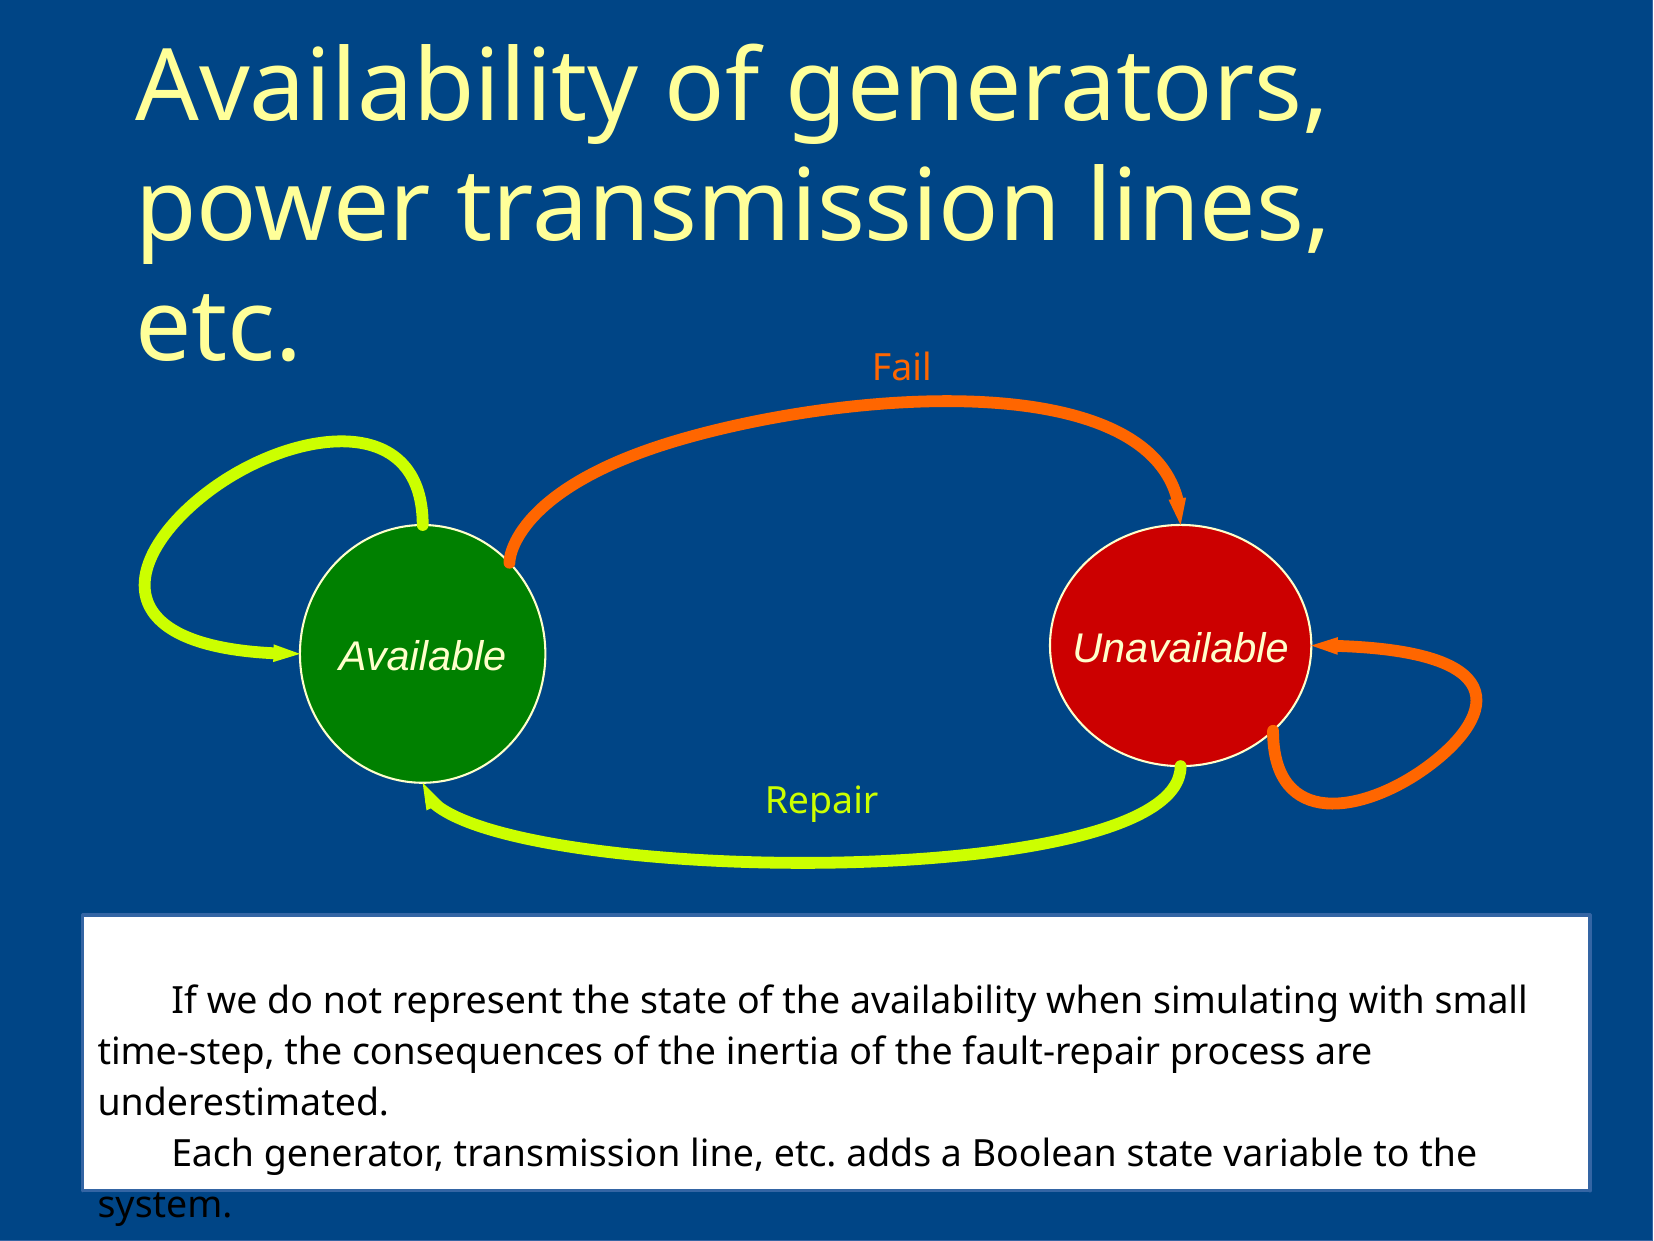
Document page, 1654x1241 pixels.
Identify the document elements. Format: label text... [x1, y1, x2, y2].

text_box Available [299, 525, 546, 783]
text_box Unavailable [1050, 524, 1312, 766]
text_box [0, 0, 1653, 1241]
text_box If we do not represent the state of the availability when simulating with small time-step, the consequences of the inertia of the fault-repair process are underestimated. Each generator, transmission line, etc. adds a Boolean state variable to the system. [82, 915, 1591, 1191]
text_box Repair [750, 766, 900, 829]
title Availability of generators, power transmission lines, etc. [84, 75, 1531, 389]
text_box Fail [857, 332, 950, 395]
